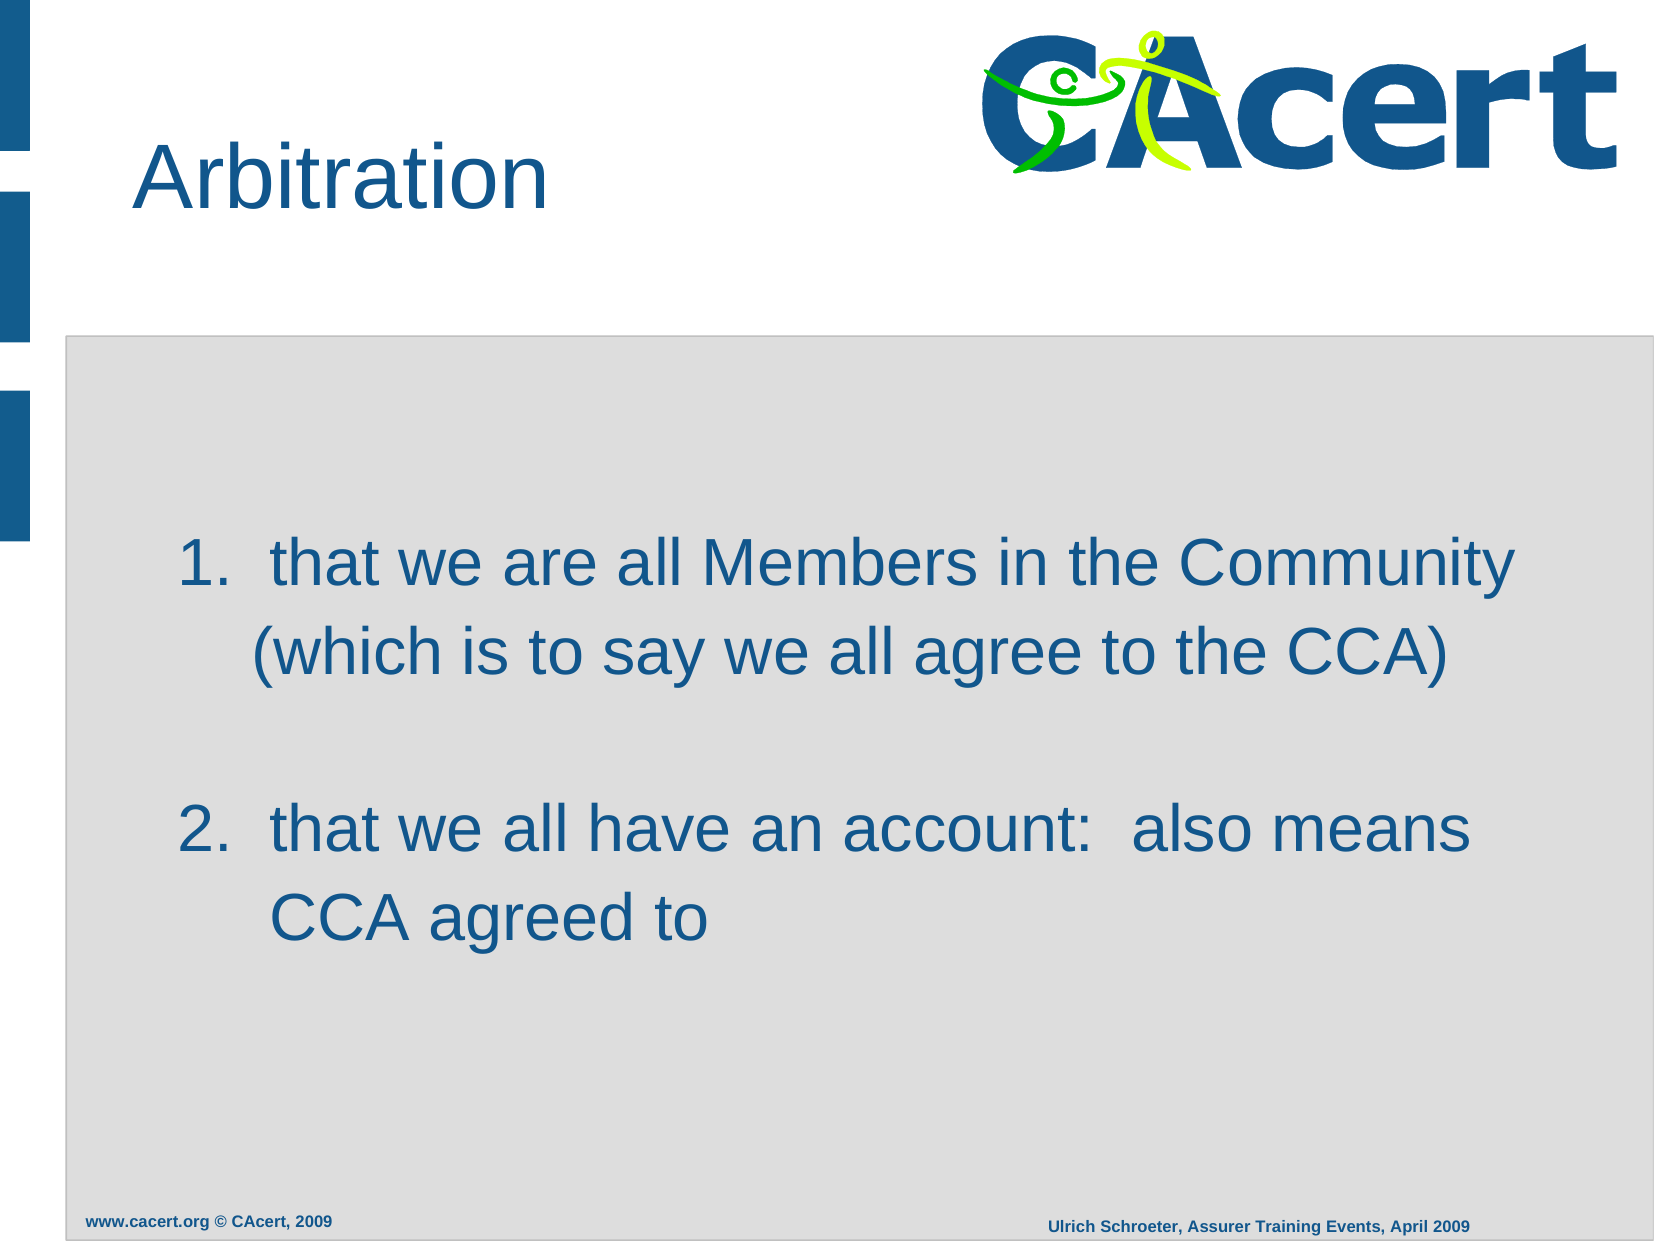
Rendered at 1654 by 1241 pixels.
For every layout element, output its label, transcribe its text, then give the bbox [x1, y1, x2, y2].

text_box 1. that we are all Members in the Community (which is to say we all agree to the CCA) 2. that we all have an account: also means CCA agreed to [106, 503, 1533, 963]
text_box Arbitration [118, 118, 567, 236]
